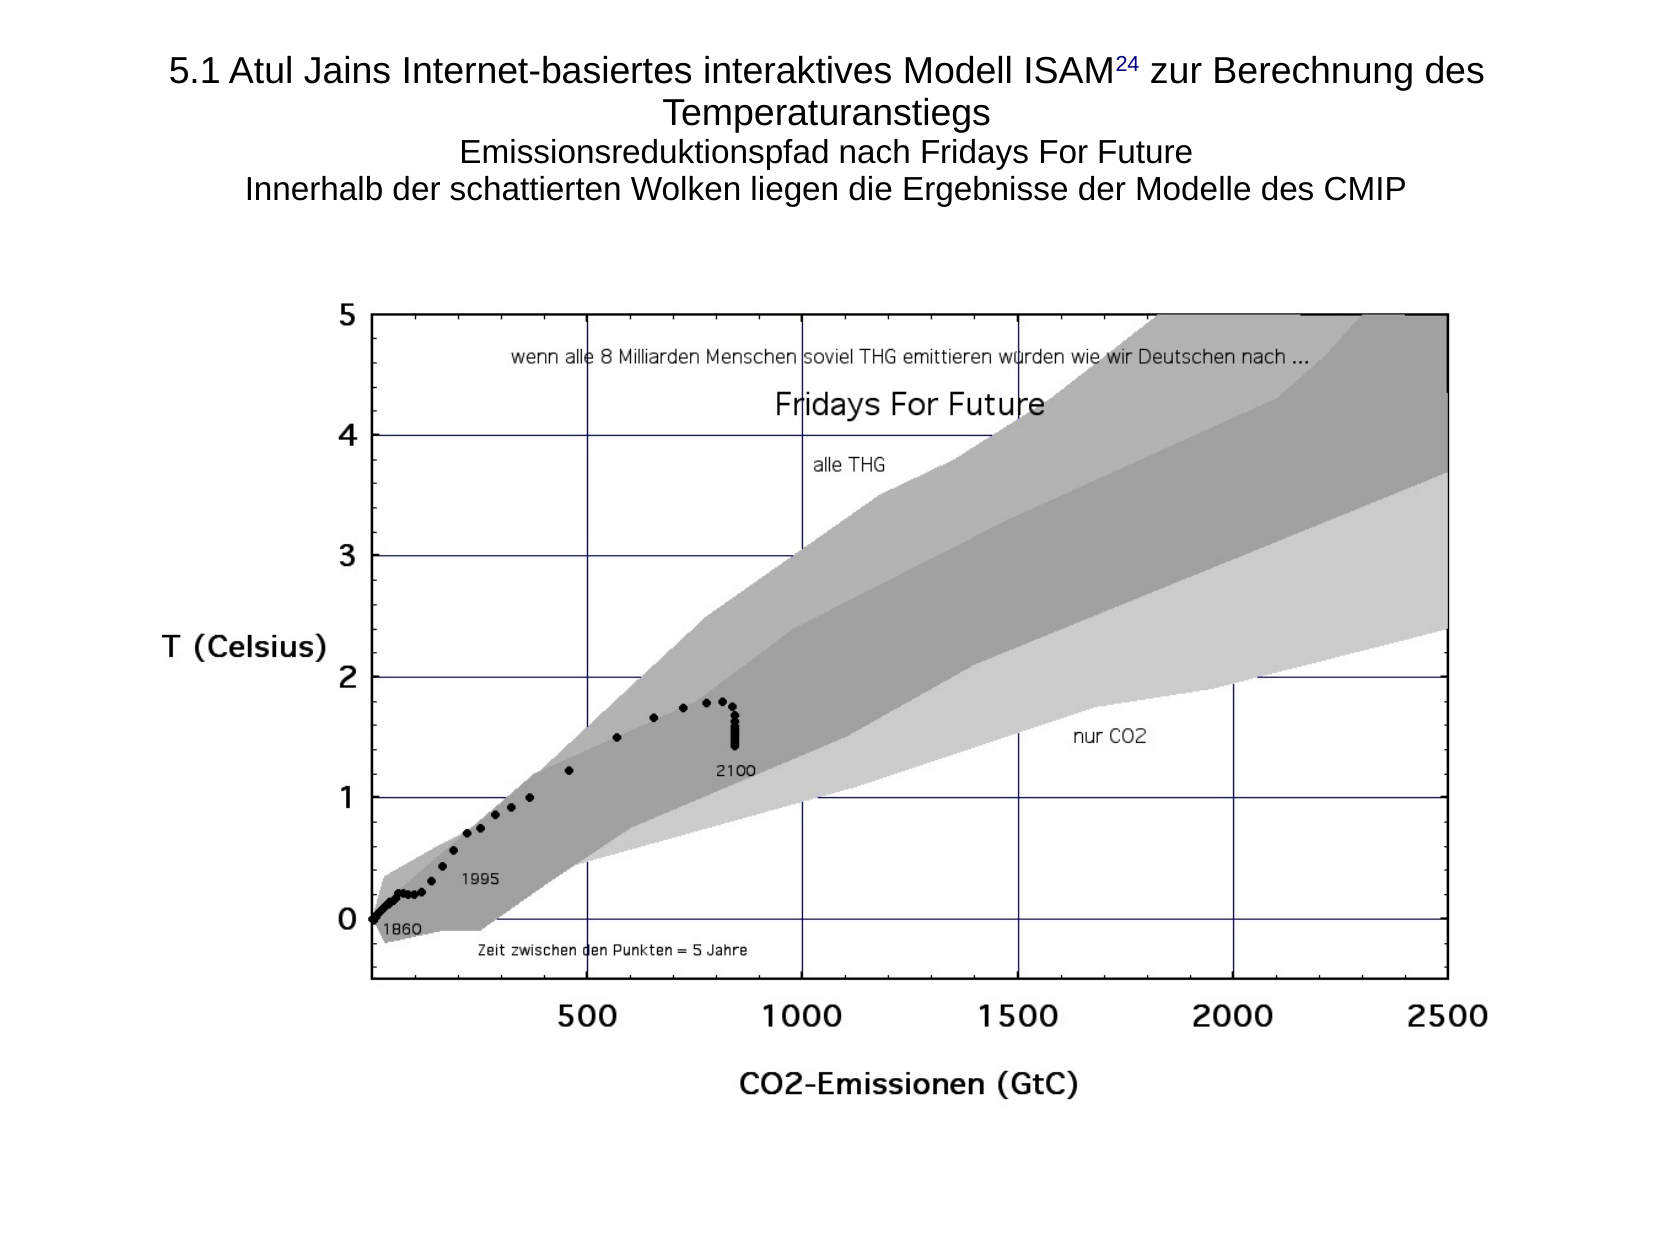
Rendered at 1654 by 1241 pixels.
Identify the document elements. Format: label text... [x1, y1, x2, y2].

title 5.1 Atul Jains Internet-basiertes interaktives Modell ISAM24 zur Berechnung des Temperaturanstiegs Emissionsreduktionspfad nach Fridays For Future Innerhalb der schattierten Wolken liegen die Ergebnisse der Modelle des CMIP [82, 49, 1571, 257]
picture [162, 290, 1491, 1109]
